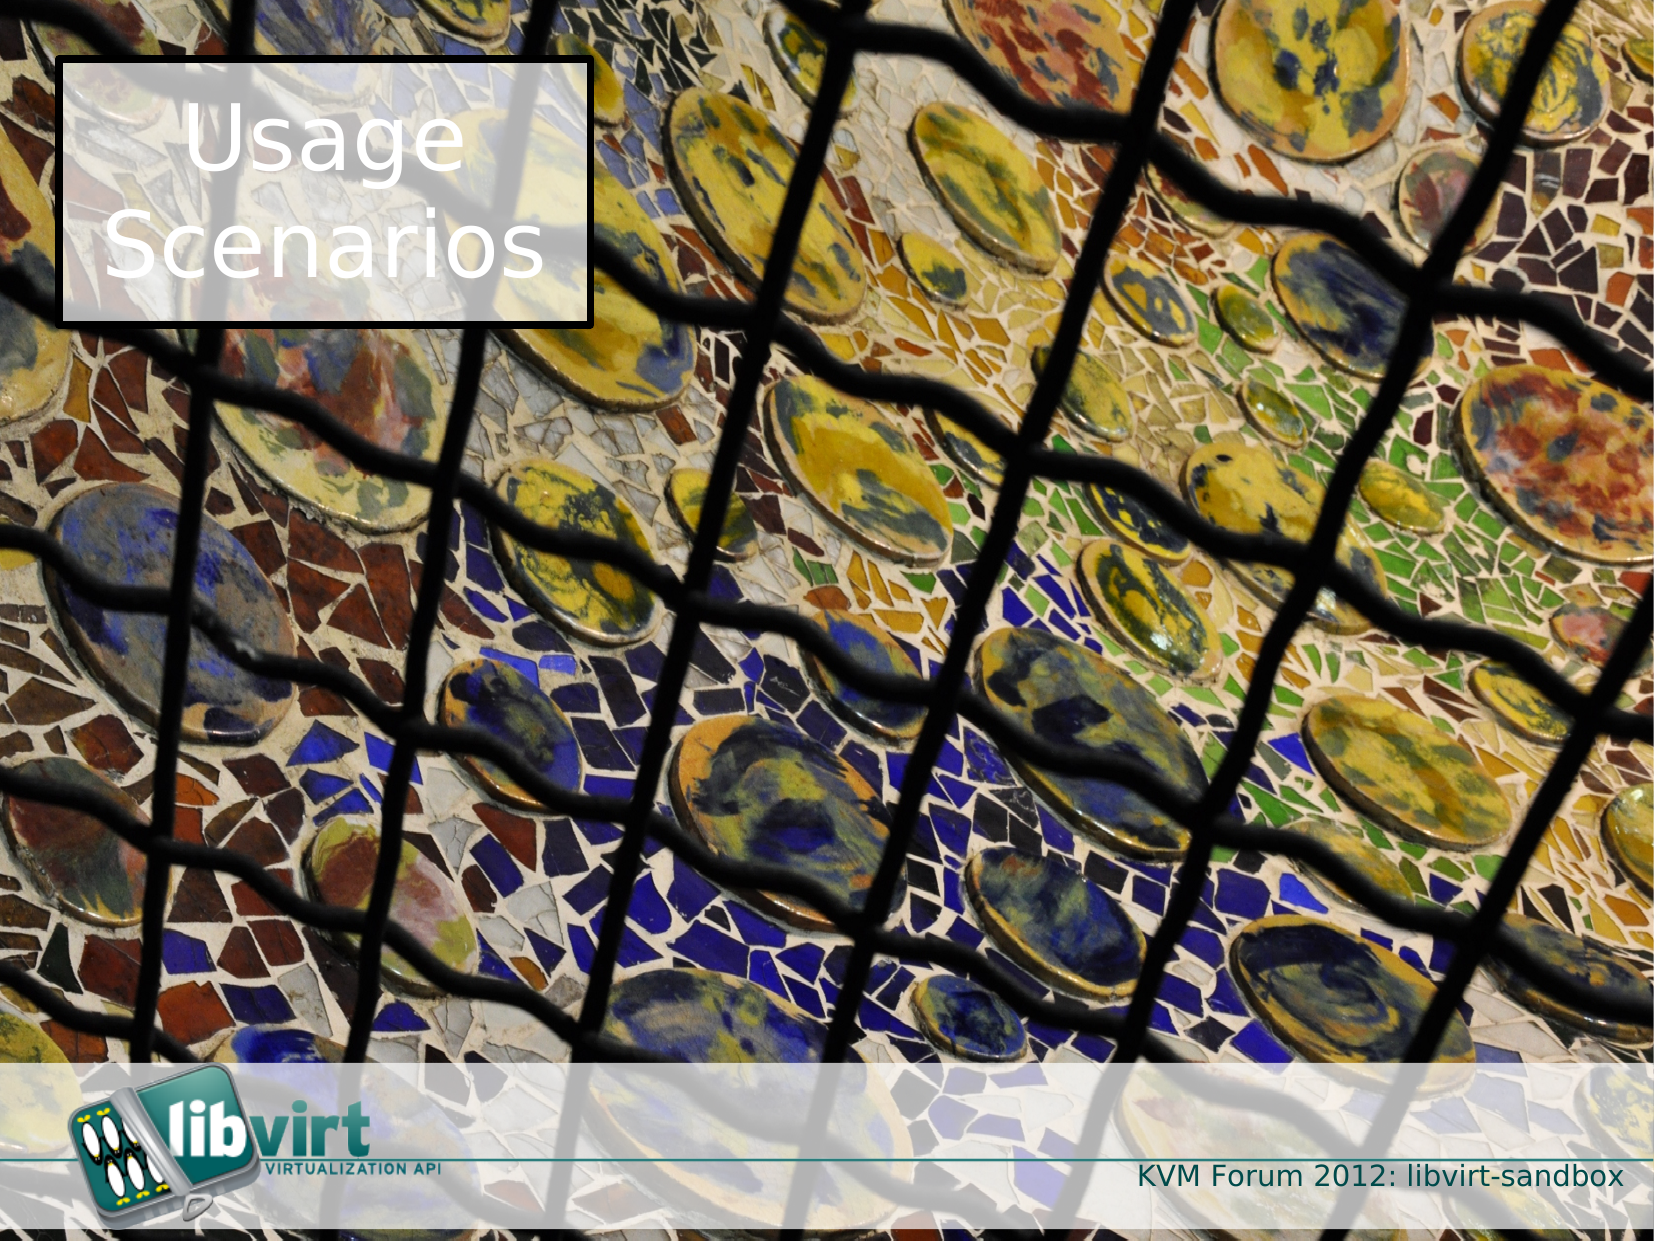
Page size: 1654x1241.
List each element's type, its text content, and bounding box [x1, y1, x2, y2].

title Usage Scenarios [59, 59, 591, 325]
picture [0, 0, 1654, 1241]
text_box KVM Forum 2012: libvirt-sandbox [1122, 1151, 1654, 1211]
